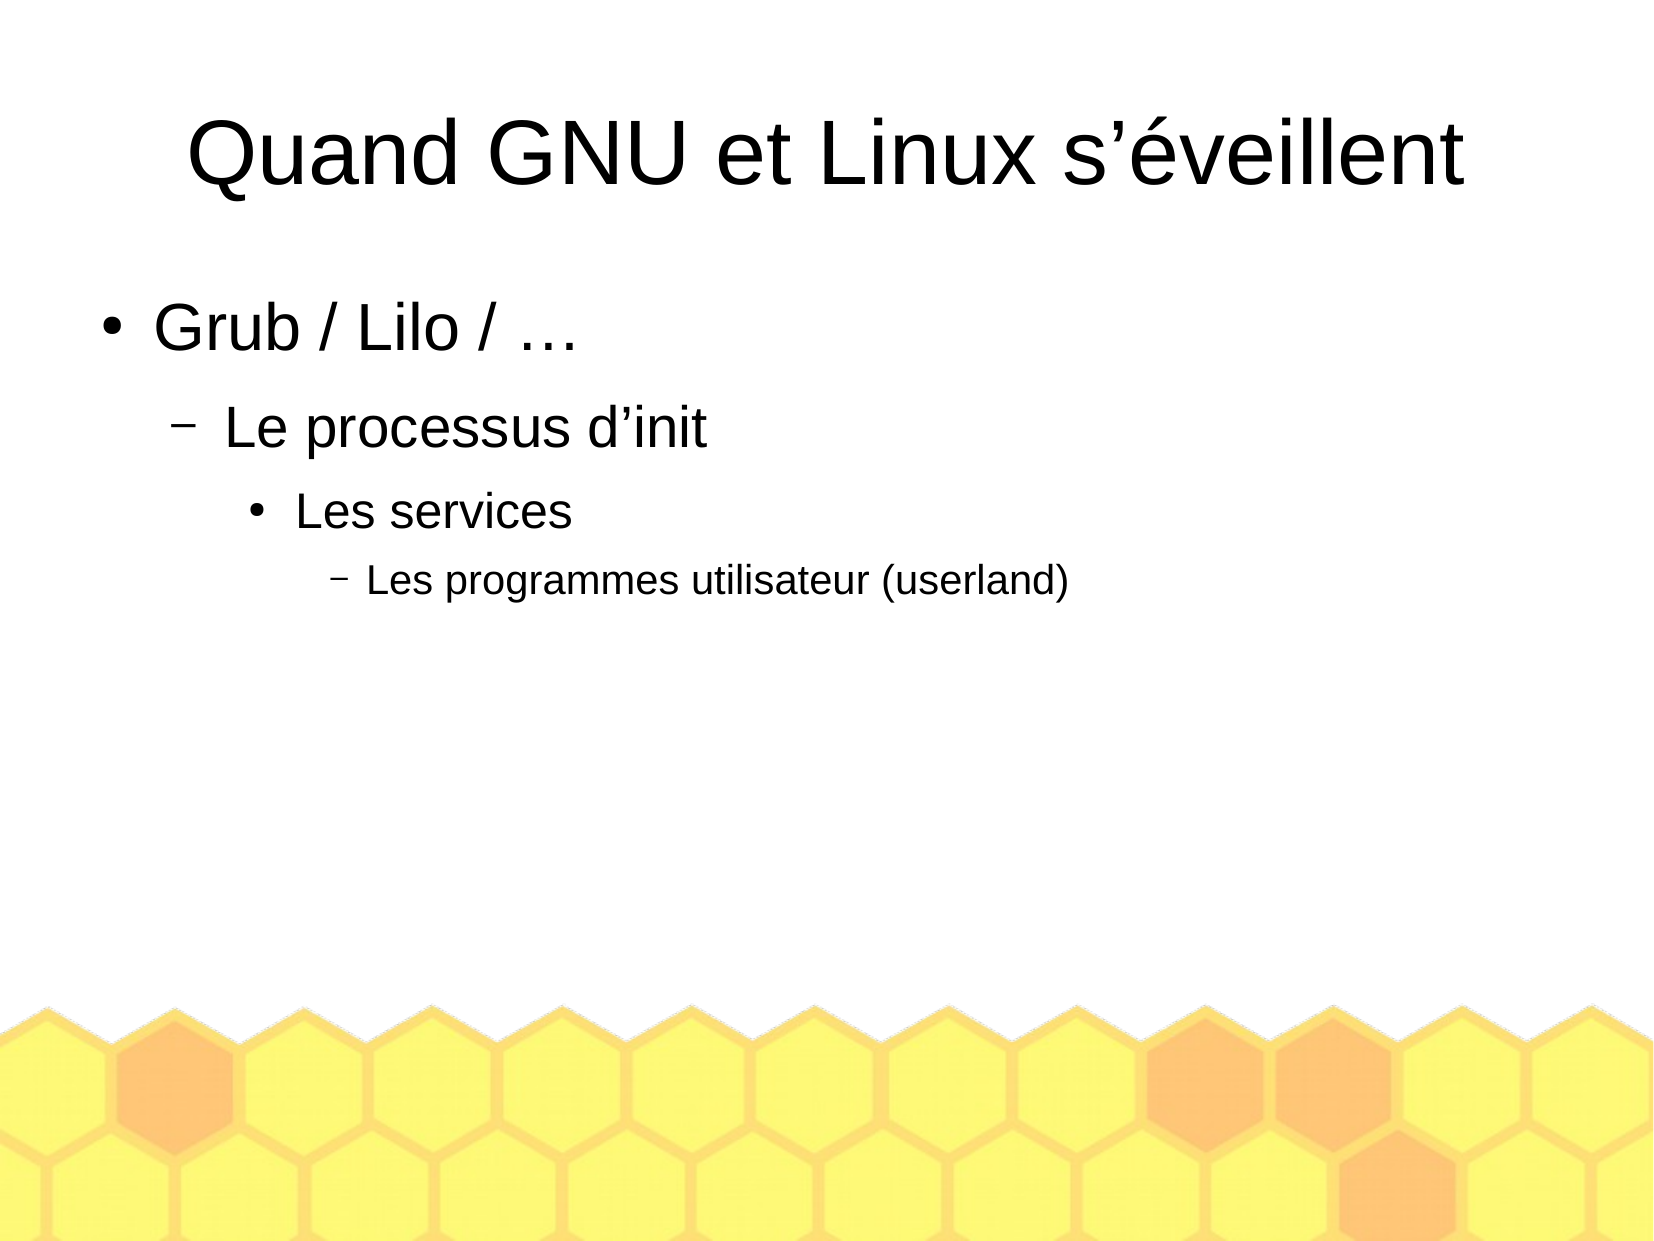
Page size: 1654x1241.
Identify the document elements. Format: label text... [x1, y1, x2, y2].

list Grub / Lilo / … Le processus d’init Les services Les programmes utilisateur (userland) [82, 290, 1571, 1010]
title Quand GNU et Linux s’éveillent [82, 49, 1571, 257]
picture [0, 1001, 1654, 1241]
